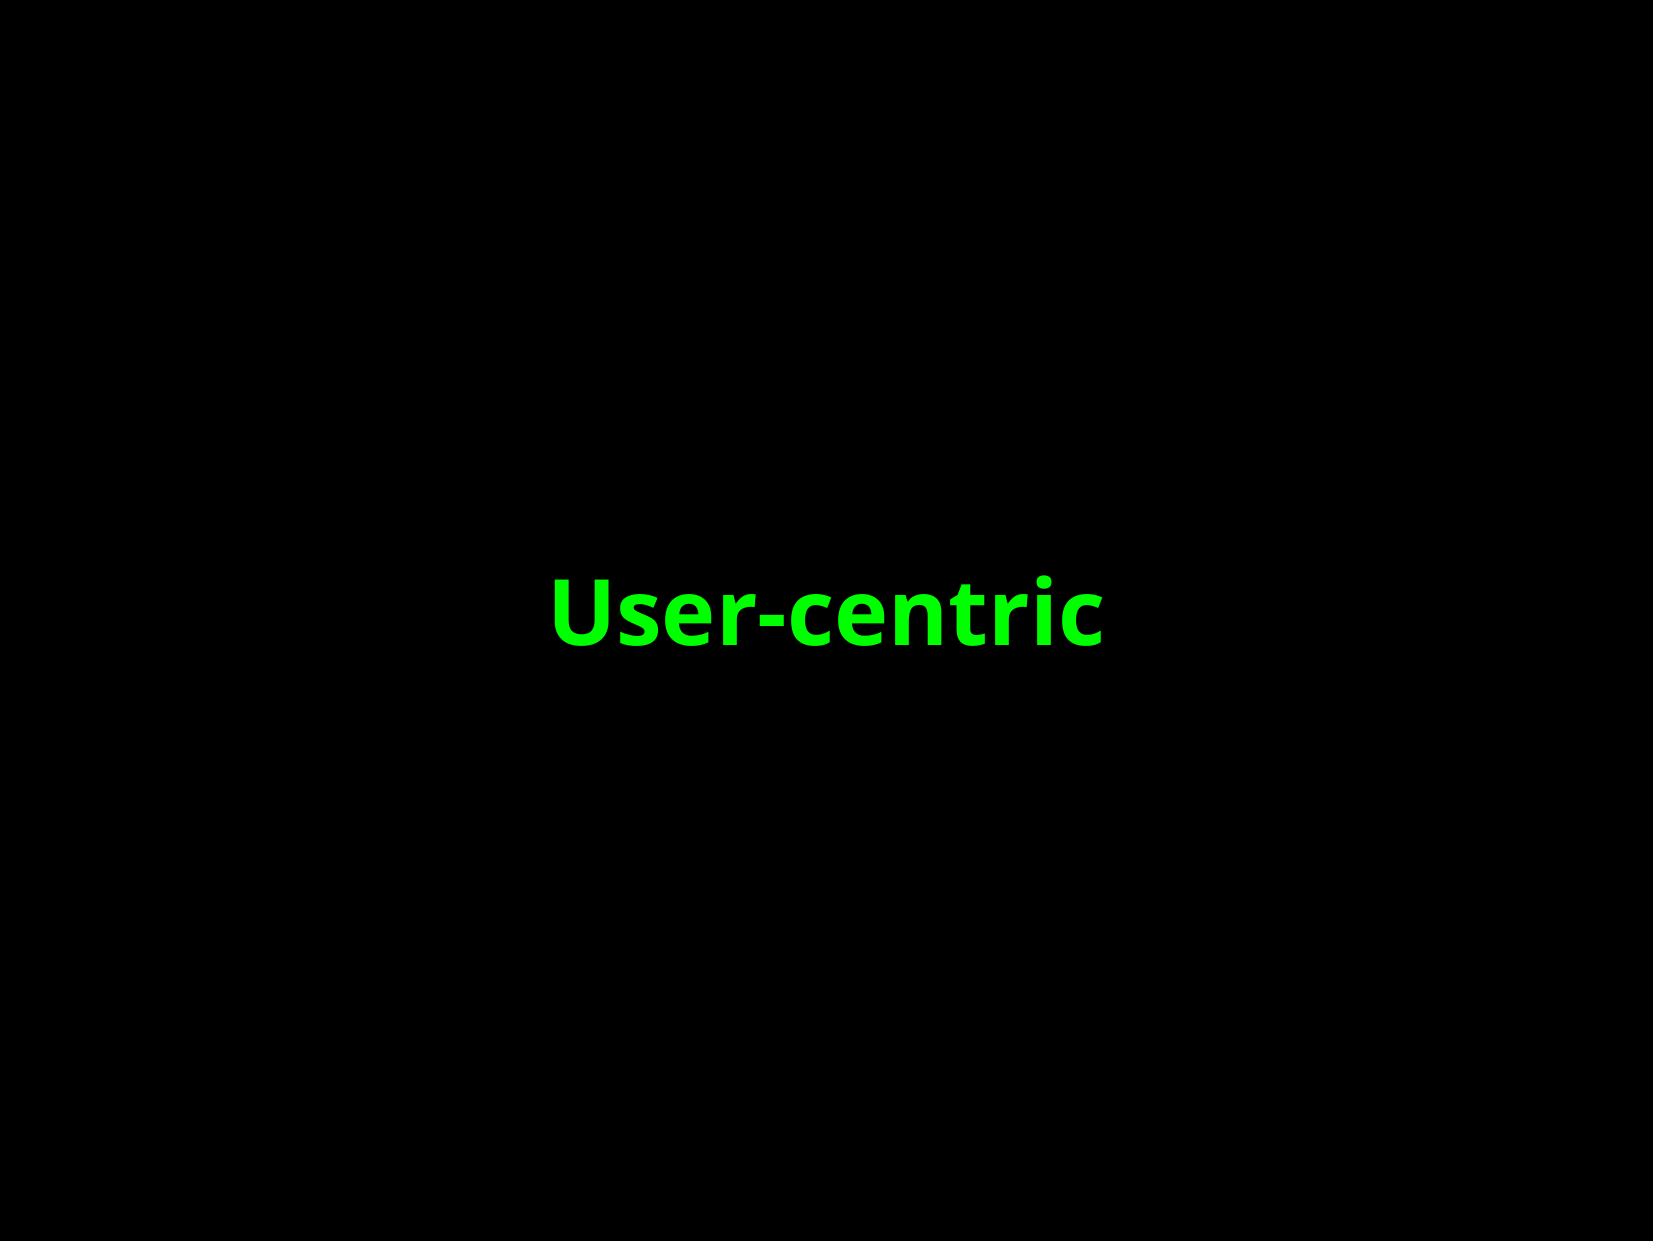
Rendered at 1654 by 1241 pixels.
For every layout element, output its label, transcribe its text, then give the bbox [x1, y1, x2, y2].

title User-centric [82, 56, 1571, 1163]
